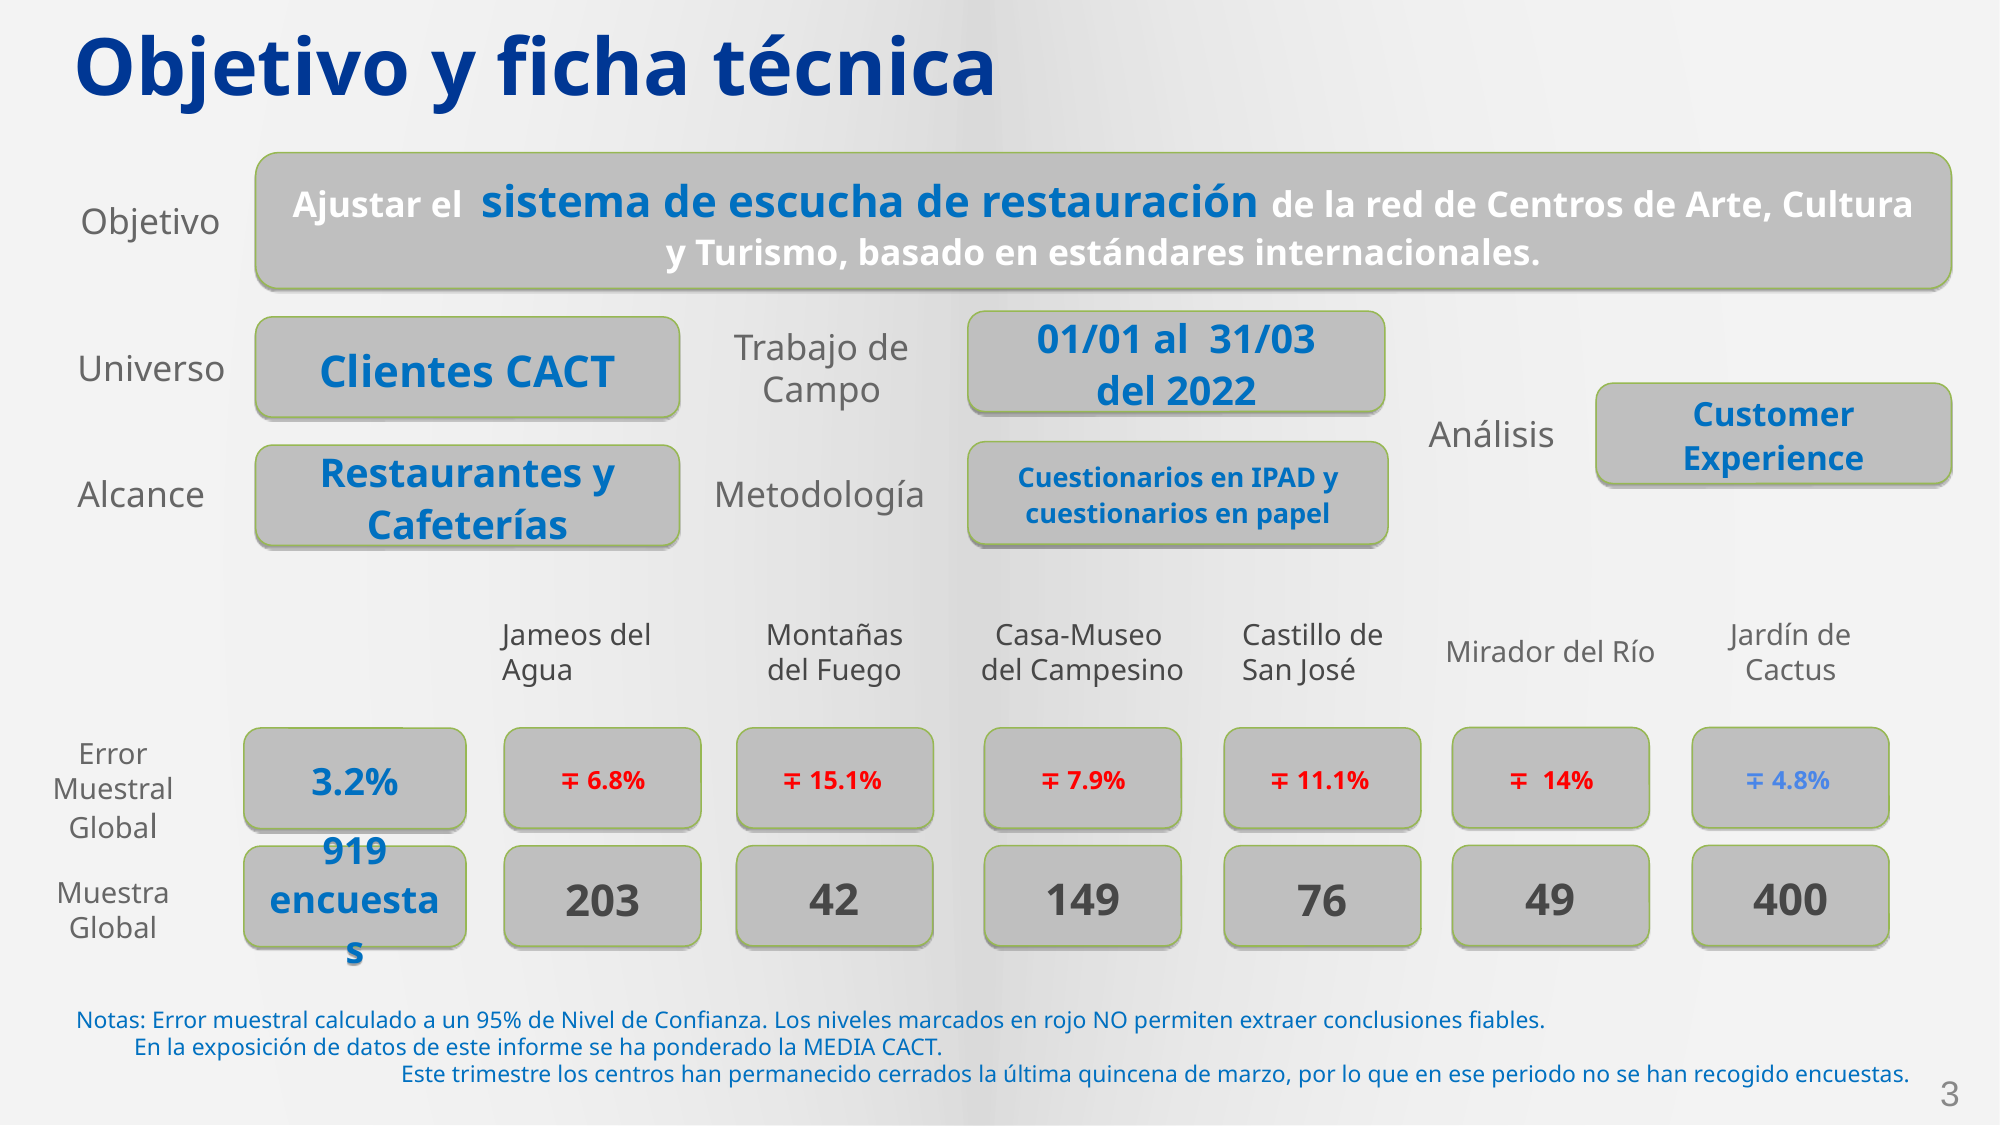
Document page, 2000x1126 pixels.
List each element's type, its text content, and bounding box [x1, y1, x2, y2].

title Objetivo y ficha técnica [55, 2, 1934, 126]
text_box 919 encuestas [243, 846, 467, 947]
text_box Restaurantes y Cafeterías [255, 445, 680, 546]
text_box ∓ 7.9% [984, 727, 1182, 829]
text_box Customer Experience [1596, 383, 1952, 484]
text_box 76 [1224, 845, 1421, 947]
text_box 149 [984, 845, 1182, 946]
text_box Ajustar el sistema de escucha de restauración de la red de Centros de Arte, Cultura y Turismo, basado en estándares internacionales. [255, 152, 1952, 289]
text_box ∓ 6.8% [504, 727, 702, 829]
text_box Clientes CACT [255, 316, 679, 418]
text_box Jardín de Cactus [1692, 597, 1889, 704]
text_box Error Muestral Global [0, 725, 227, 855]
text_box Muestra Global [0, 865, 229, 954]
text_box Castillo de San José [1224, 598, 1421, 704]
slide_number 3 [1609, 1062, 1960, 1122]
text_box ∓ 15.1% [736, 727, 934, 829]
text_box Notas: Error muestral calculado a un 95% de Nivel de Confianza. Los niveles marcados en rojo NO permiten extraer conclusiones fiables. En la exposición de datos de este informe se ha ponderado la MEDIA CACT. Este trimestre los centros han permanecido cerrados la última quincena de marzo, por lo que en ese periodo no se han recogido encuestas. [55, 996, 1953, 1126]
text_box Jameos del Agua [484, 597, 736, 704]
text_box ∓ 4.8% [1692, 727, 1889, 828]
text_box 49 [1452, 845, 1650, 946]
text_box 01/01 al 31/03 del 2022 [967, 311, 1385, 412]
text_box Trabajo de Campo [679, 315, 964, 419]
text_box Universo [47, 336, 255, 398]
text_box ∓ 11.1% [1224, 727, 1421, 829]
text_box 400 [1692, 845, 1889, 946]
text_box 203 [504, 845, 702, 947]
text_box Mirador del Río [1420, 597, 1681, 704]
text_box ∓ 14% [1452, 727, 1650, 828]
text_box Alcance [36, 462, 255, 524]
text_box Cuestionarios en IPAD y cuestionarios en papel [967, 441, 1389, 545]
text_box 3.2% [243, 727, 467, 829]
text_box Montañas del Fuego [736, 597, 933, 704]
text_box Objetivo [46, 190, 255, 251]
text_box Análisis [1387, 402, 1596, 464]
text_box Casa-Museo del Campesino [952, 598, 1213, 704]
text_box 42 [736, 845, 933, 946]
text_box Metodología [682, 462, 967, 524]
